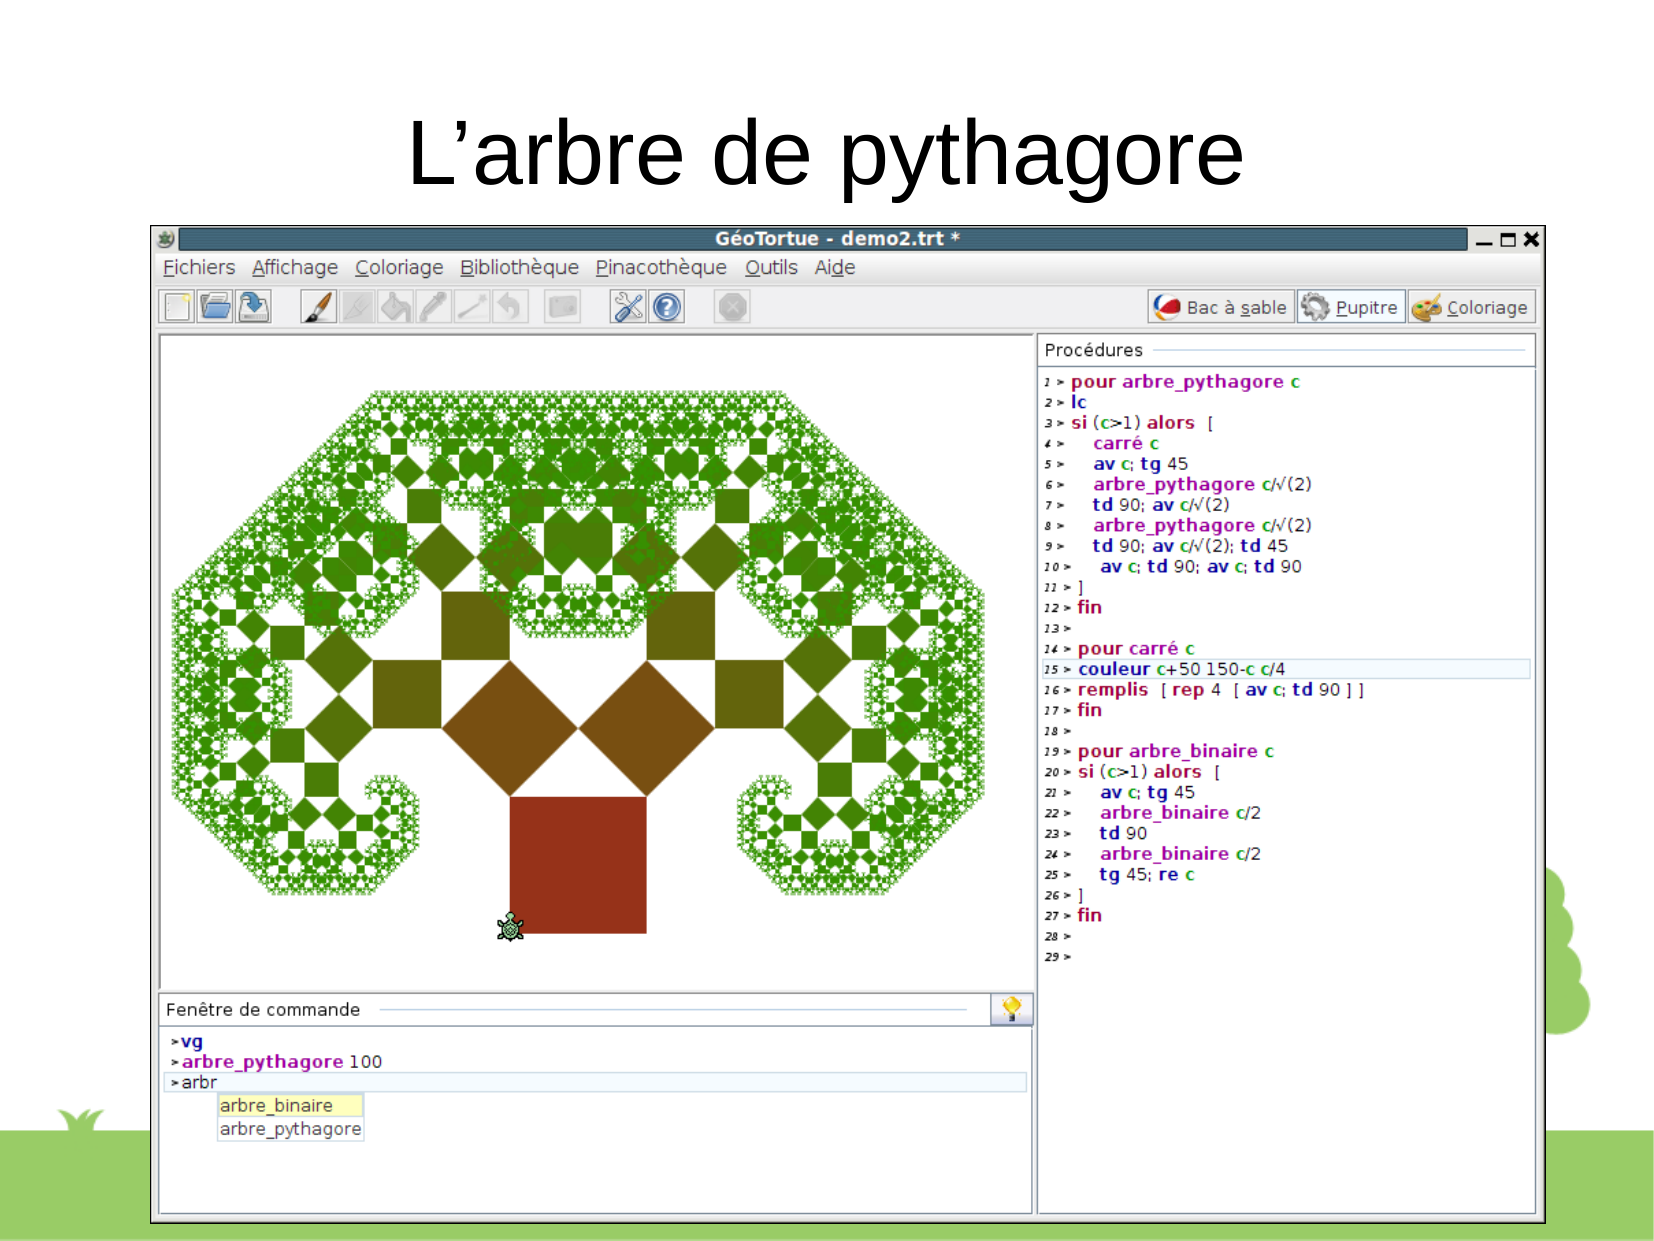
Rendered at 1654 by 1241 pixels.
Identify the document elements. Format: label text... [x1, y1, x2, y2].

title L’arbre de pythagore [82, 49, 1571, 257]
picture [0, 0, 1654, 1241]
